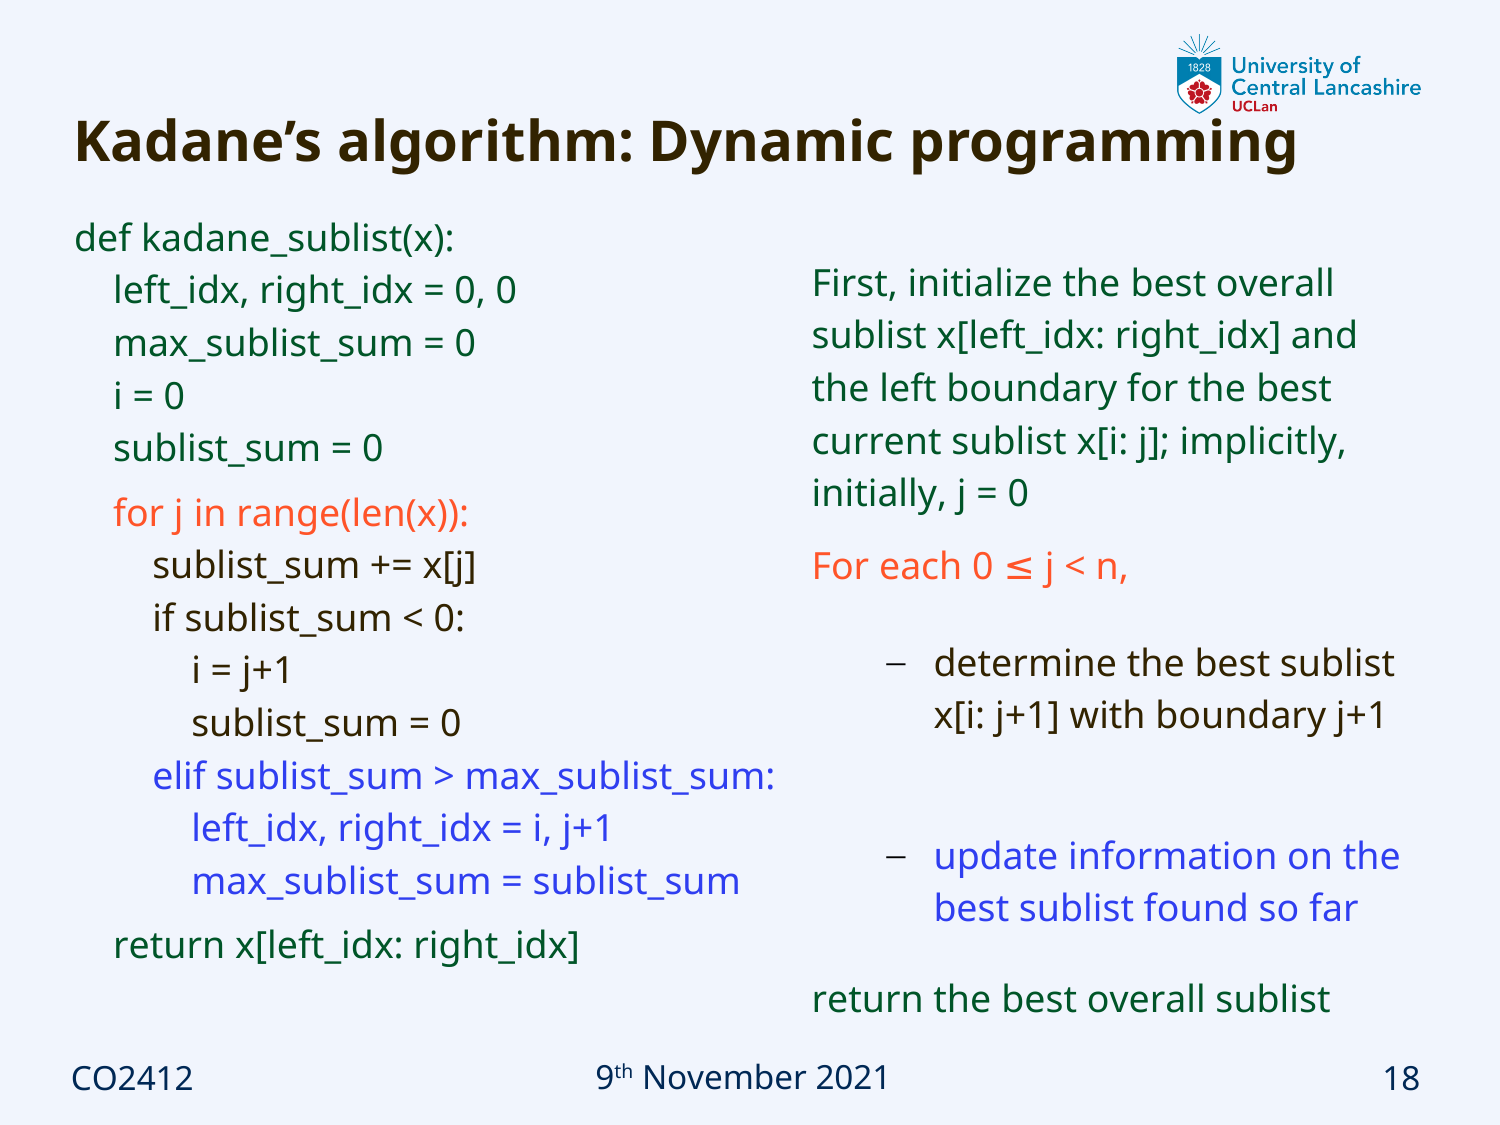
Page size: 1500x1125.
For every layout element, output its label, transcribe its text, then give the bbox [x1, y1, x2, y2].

picture [1177, 34, 1421, 93]
title Kadane’s algorithm: Dynamic programming [58, 93, 1475, 186]
text_box First, initialize the best overall sublist x[left_idx: right_idx] and the left boundary for the best current sublist x[i: j]; implicitly, initially, j = 0 For each 0 ≤ j < n, determine the best sublist x[i: j+1] with boundary j+1 update information on the best sublist found so far return the best overall sublist [796, 198, 1438, 1004]
text_box def kadane_sublist(x): left_idx, right_idx = 0, 0 max_sublist_sum = 0 i = 0 sublist_sum = 0 for j in range(len(x)): sublist_sum += x[j] if sublist_sum < 0: i = j+1 sublist_sum = 0 elif sublist_sum > max_sublist_sum: left_idx, right_idx = i, j+1 max_sublist_sum = sublist_sum return x[left_idx: right_idx] [59, 198, 796, 1003]
